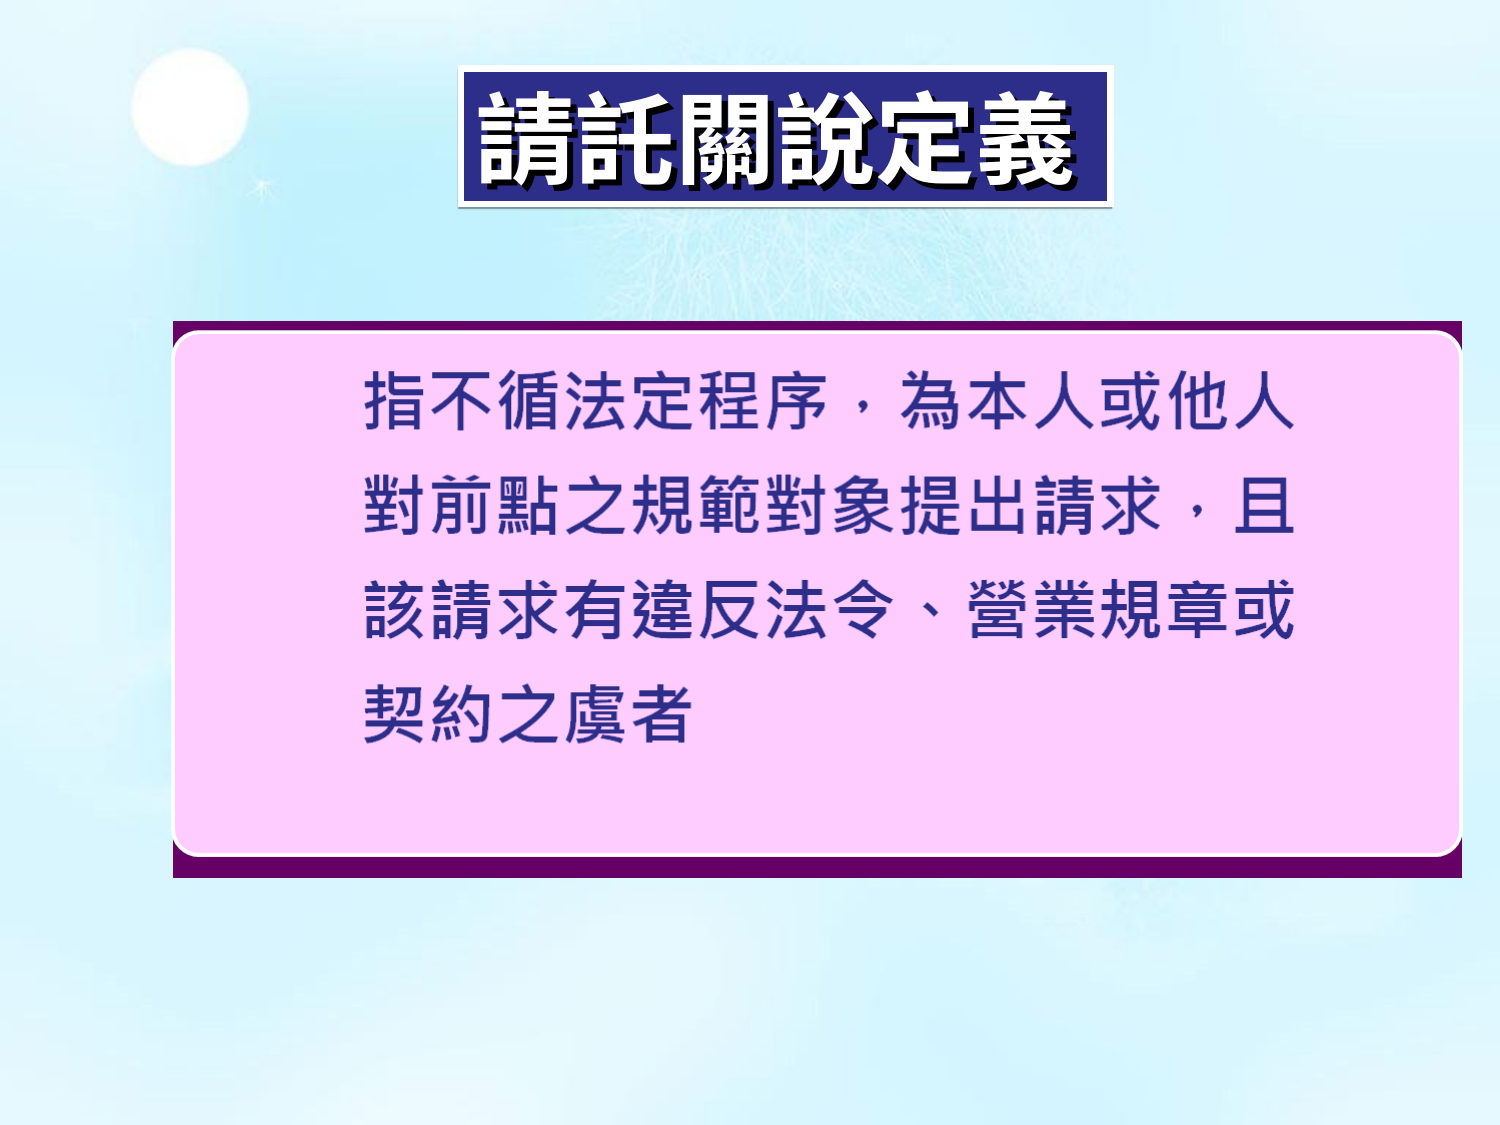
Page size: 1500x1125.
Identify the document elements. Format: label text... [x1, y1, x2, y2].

picture [0, 0, 1500, 1125]
text_box 請託關說定義 [460, 68, 1111, 204]
